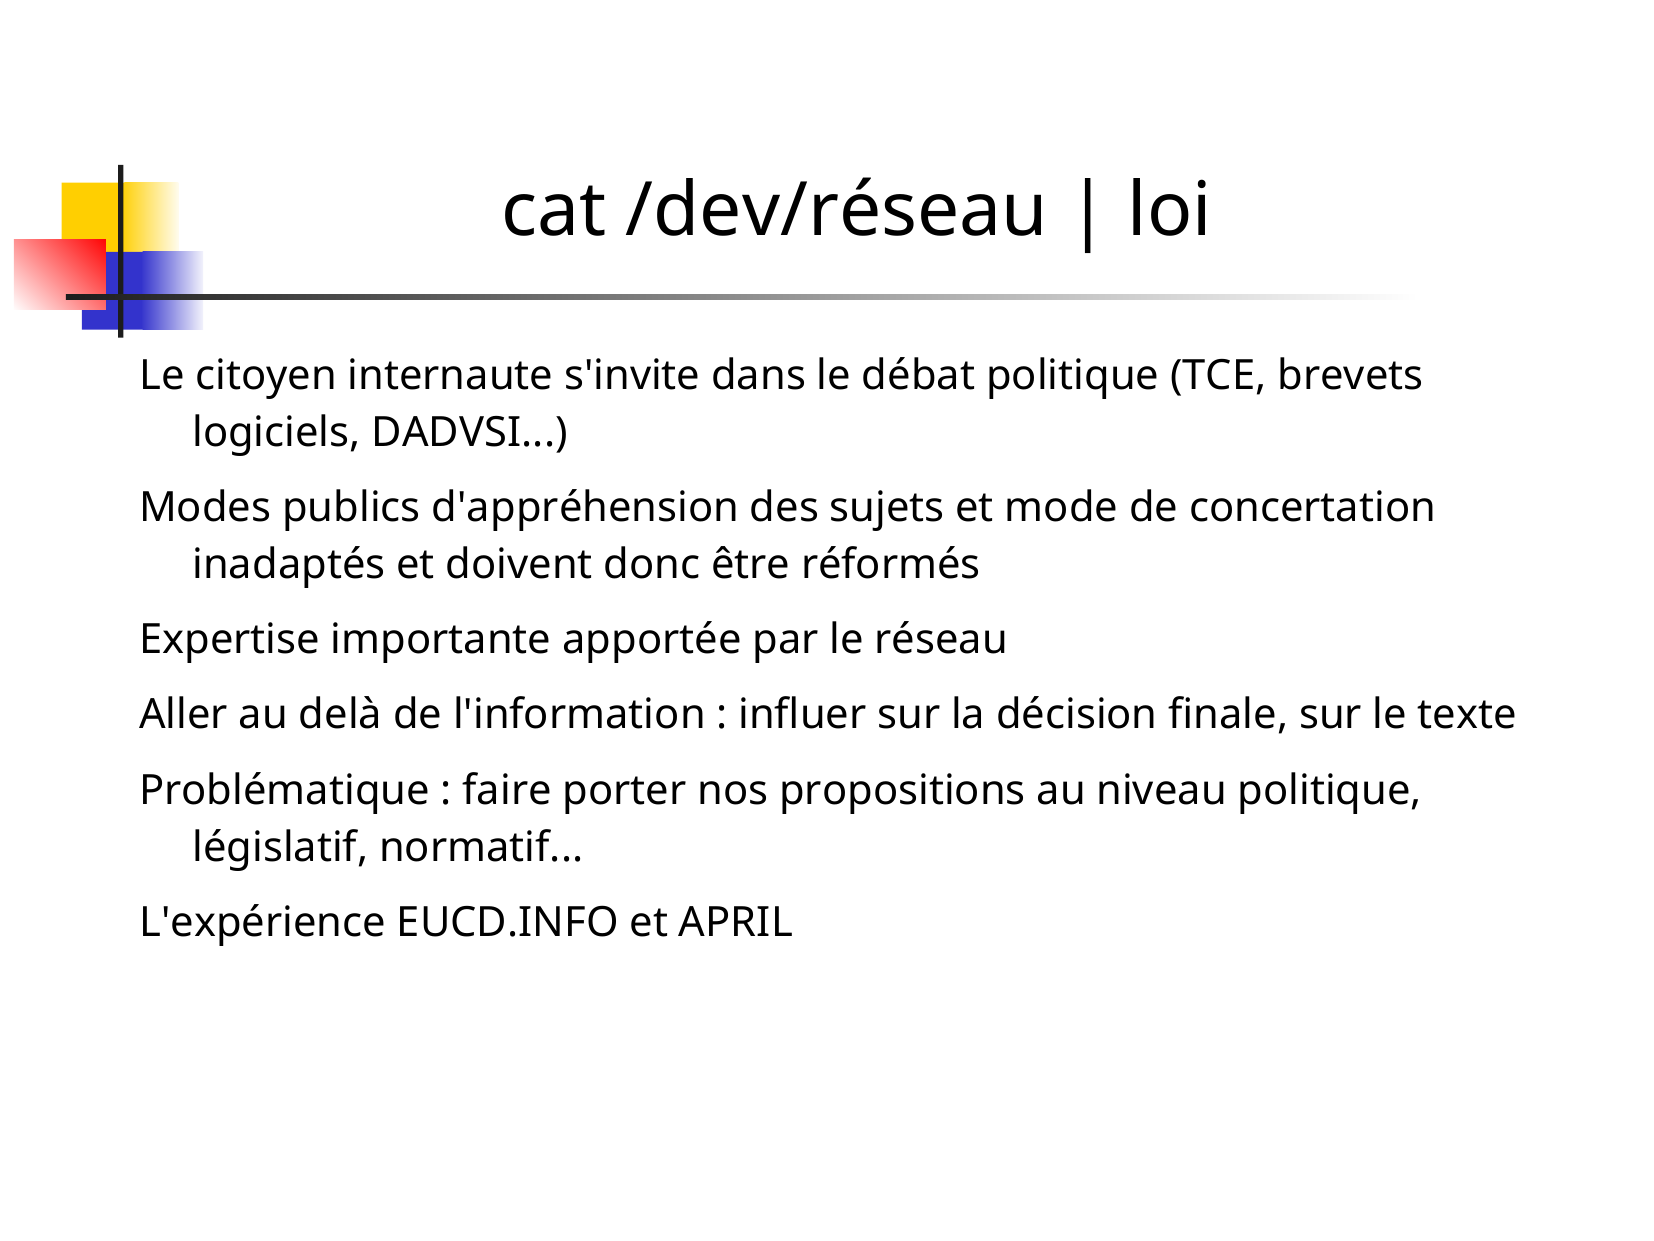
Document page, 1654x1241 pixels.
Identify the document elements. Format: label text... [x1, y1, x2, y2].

title cat /dev/réseau | loi [121, 102, 1534, 311]
list Le citoyen internaute s'invite dans le débat politique (TCE, brevets logiciels, DADVSI...) Modes publics d'appréhension des sujets et mode de concertation inadaptés et doivent donc être réformés Expertise importante apportée par le réseau Aller au delà de l'information : influer sur la décision finale, sur le texte Problématique : faire porter nos propositions au niveau politique, législatif, normatif... L'expérience EUCD.INFO et APRIL [121, 344, 1534, 1112]
